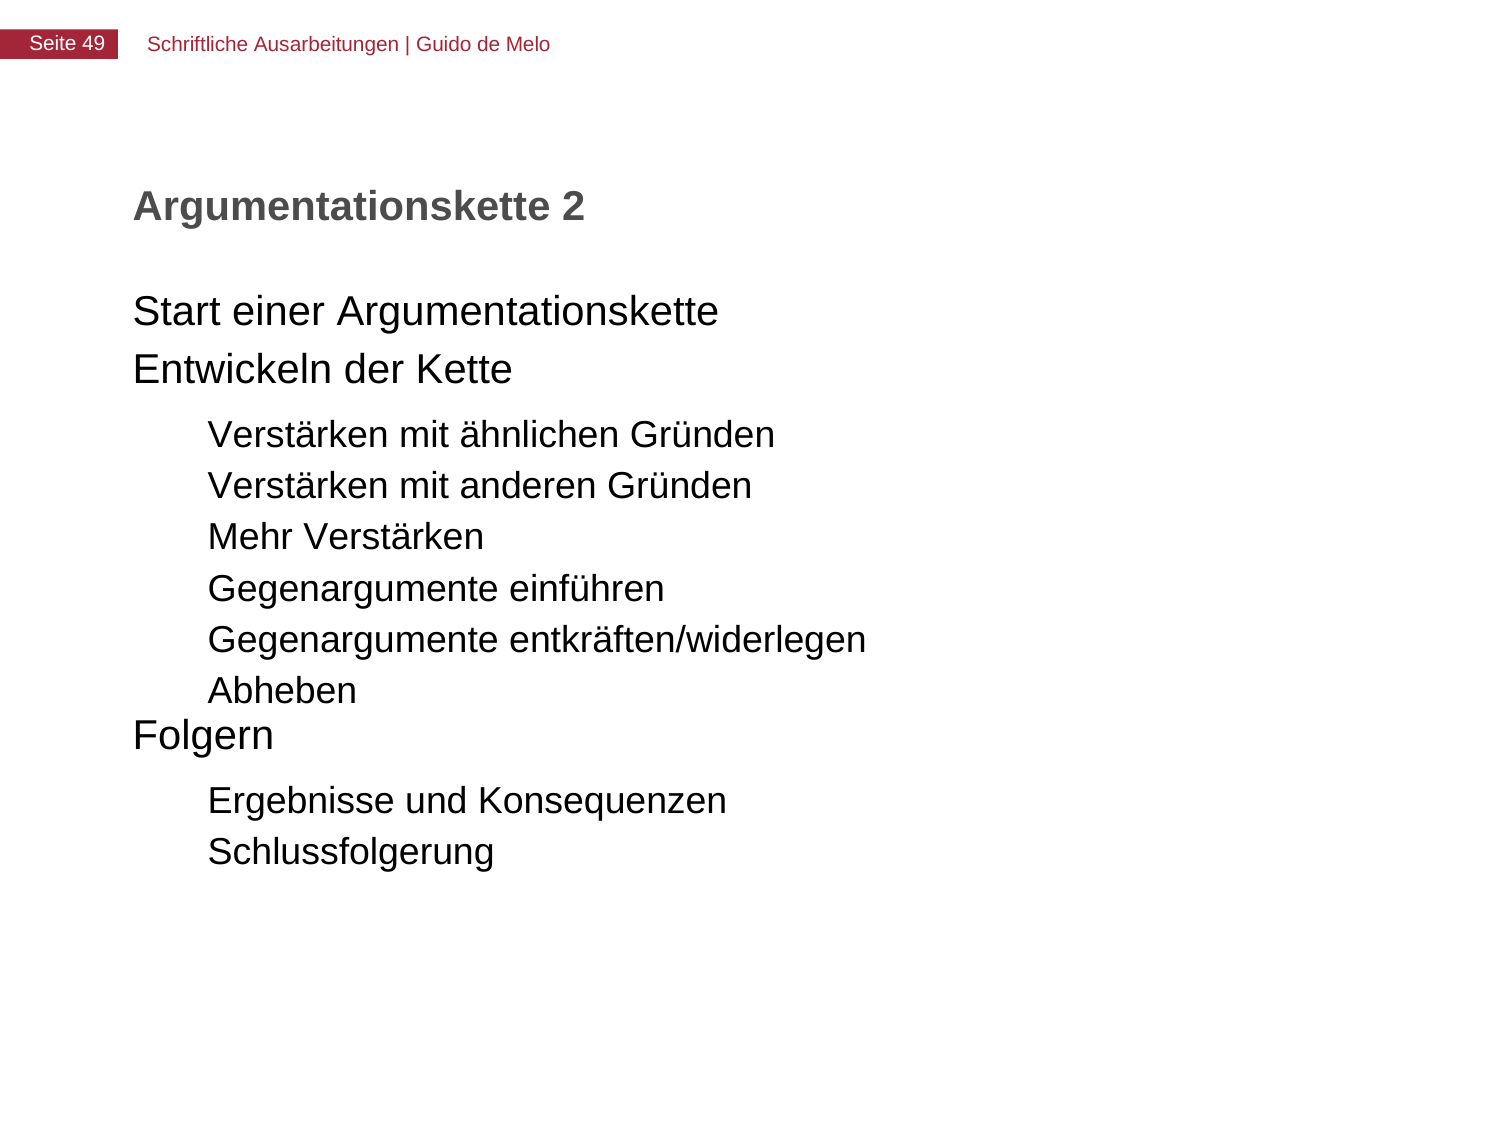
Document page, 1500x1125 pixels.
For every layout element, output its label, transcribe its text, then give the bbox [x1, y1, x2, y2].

title Argumentationskette 2 [132, 149, 1413, 258]
list Start einer Argumentationskette Entwickeln der Kette Verstärken mit ähnlichen Gründen Verstärken mit anderen Gründen Mehr Verstärken Gegenargumente einführen Gegenargumente entkräften/widerlegen Abheben Folgern Ergebnisse und Konsequenzen Schlussfolgerung [132, 287, 1371, 873]
